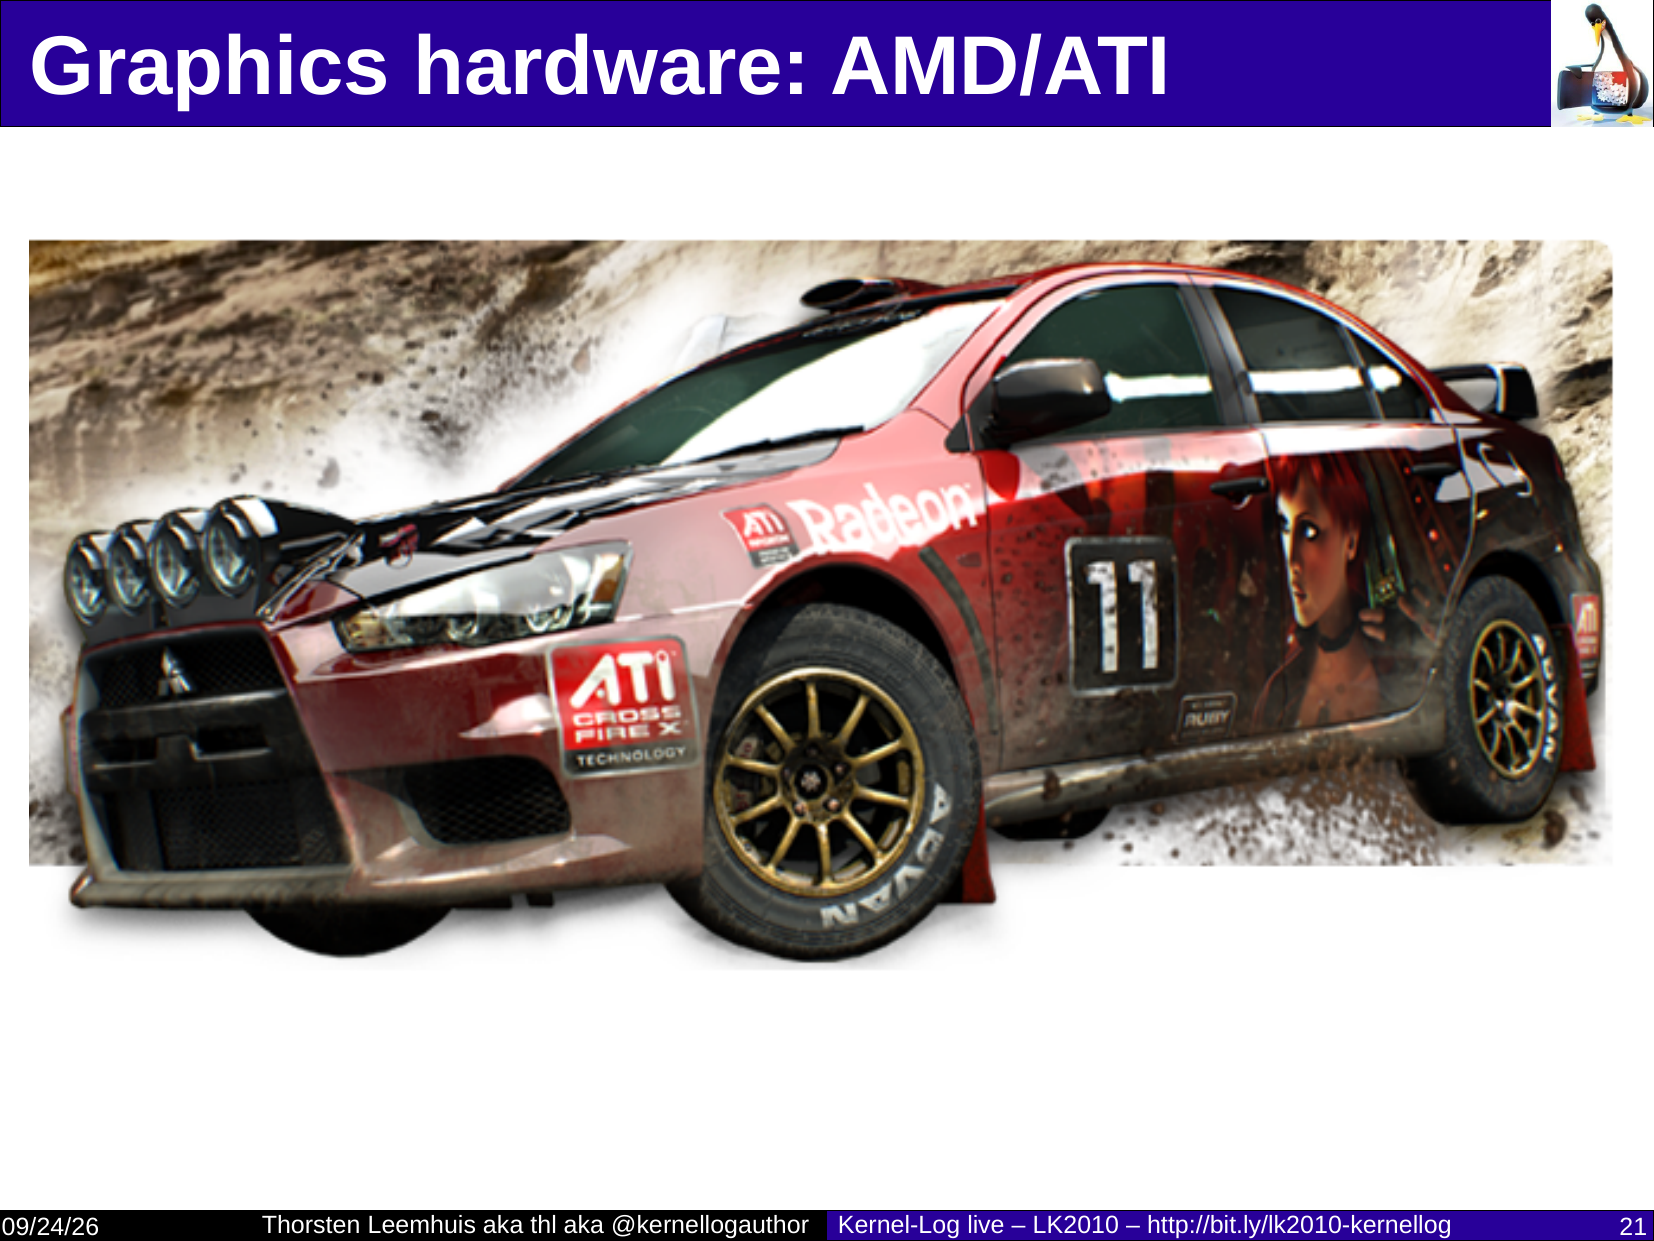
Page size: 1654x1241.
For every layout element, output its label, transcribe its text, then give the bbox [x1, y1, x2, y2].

title Graphics hardware: AMD/ATI [29, 19, 1535, 113]
picture [1551, 0, 1653, 127]
picture [29, 236, 1625, 988]
